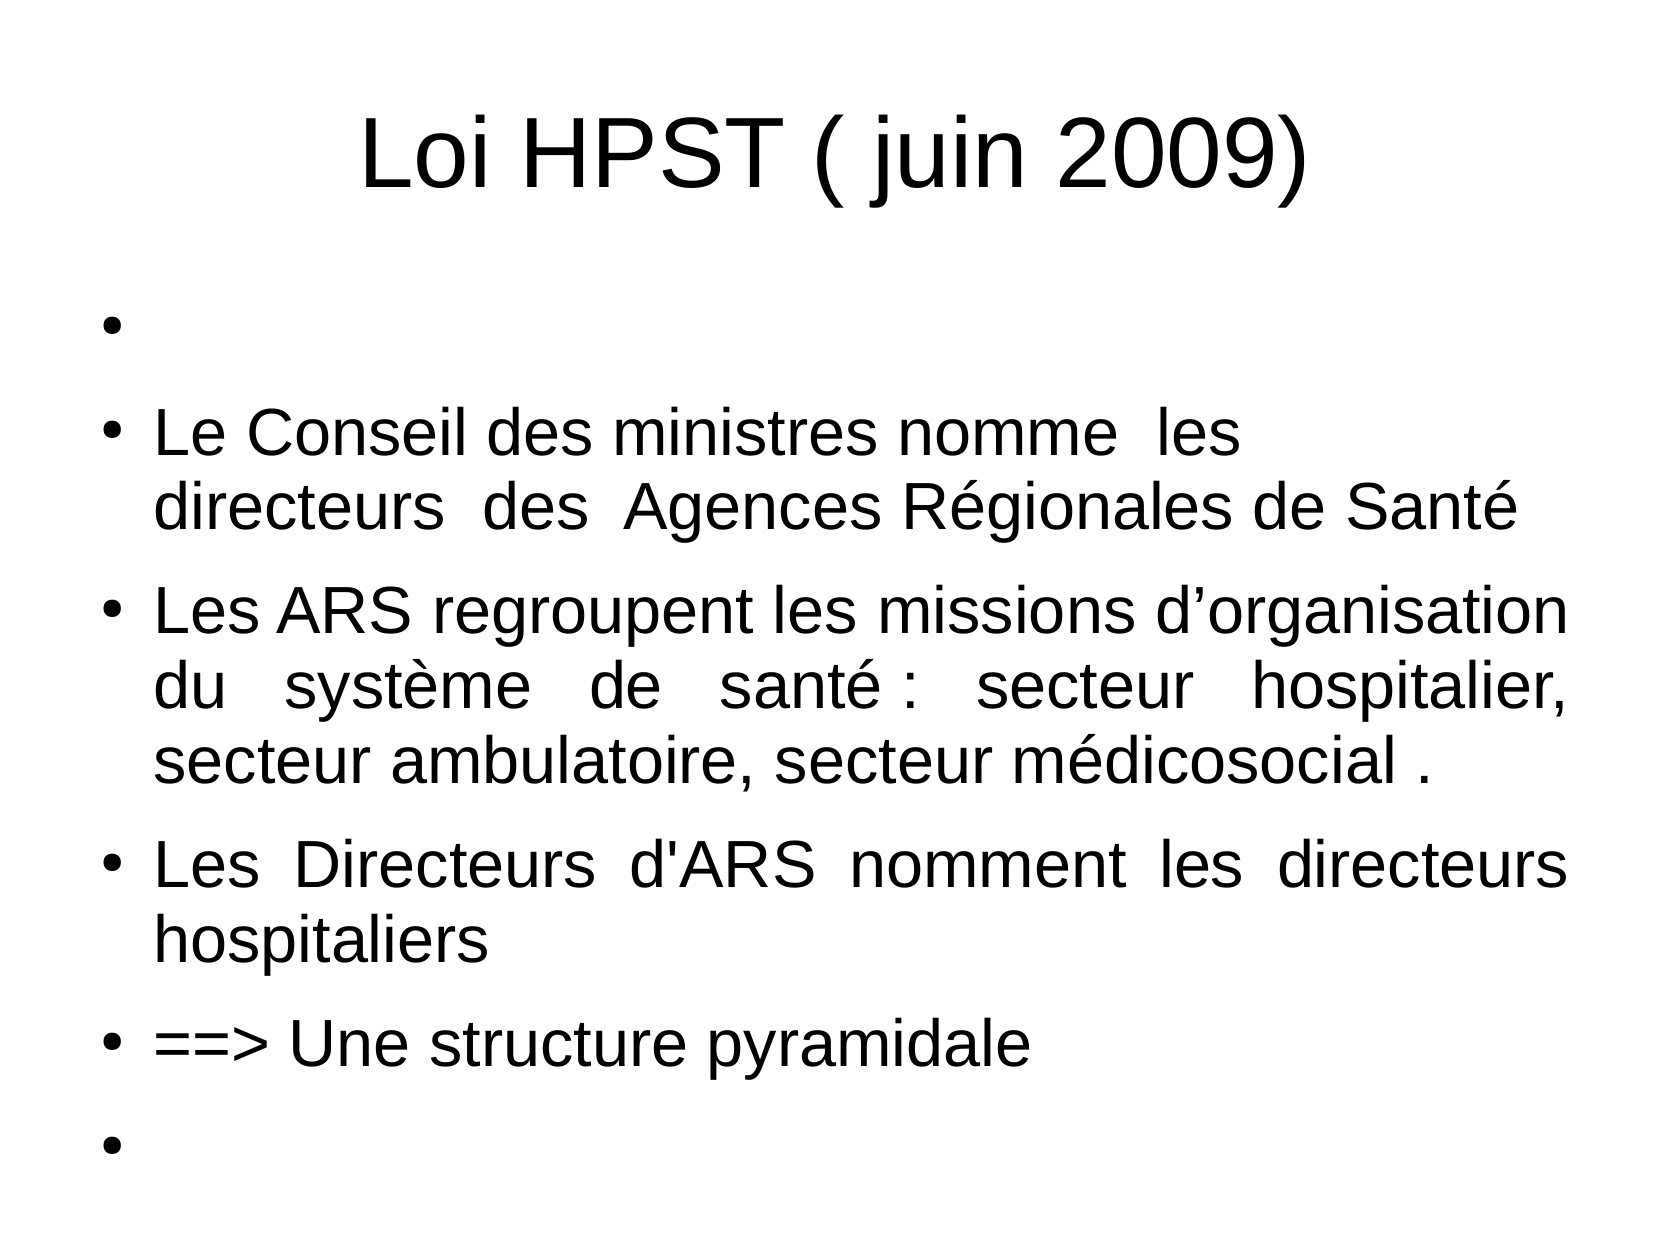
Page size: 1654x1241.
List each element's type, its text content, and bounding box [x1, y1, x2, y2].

title Loi HPST ( juin 2009) [82, 49, 1571, 257]
list Le Conseil des ministres nomme les directeurs des Agences Régionales de Santé Les ARS regroupent les missions d’organisation du système de santé : secteur hospitalier, secteur ambulatoire, secteur médicosocial . Les Directeurs d'ARS nomment les directeurs hospitaliers ==> Une structure pyramidale [82, 290, 1571, 1186]
